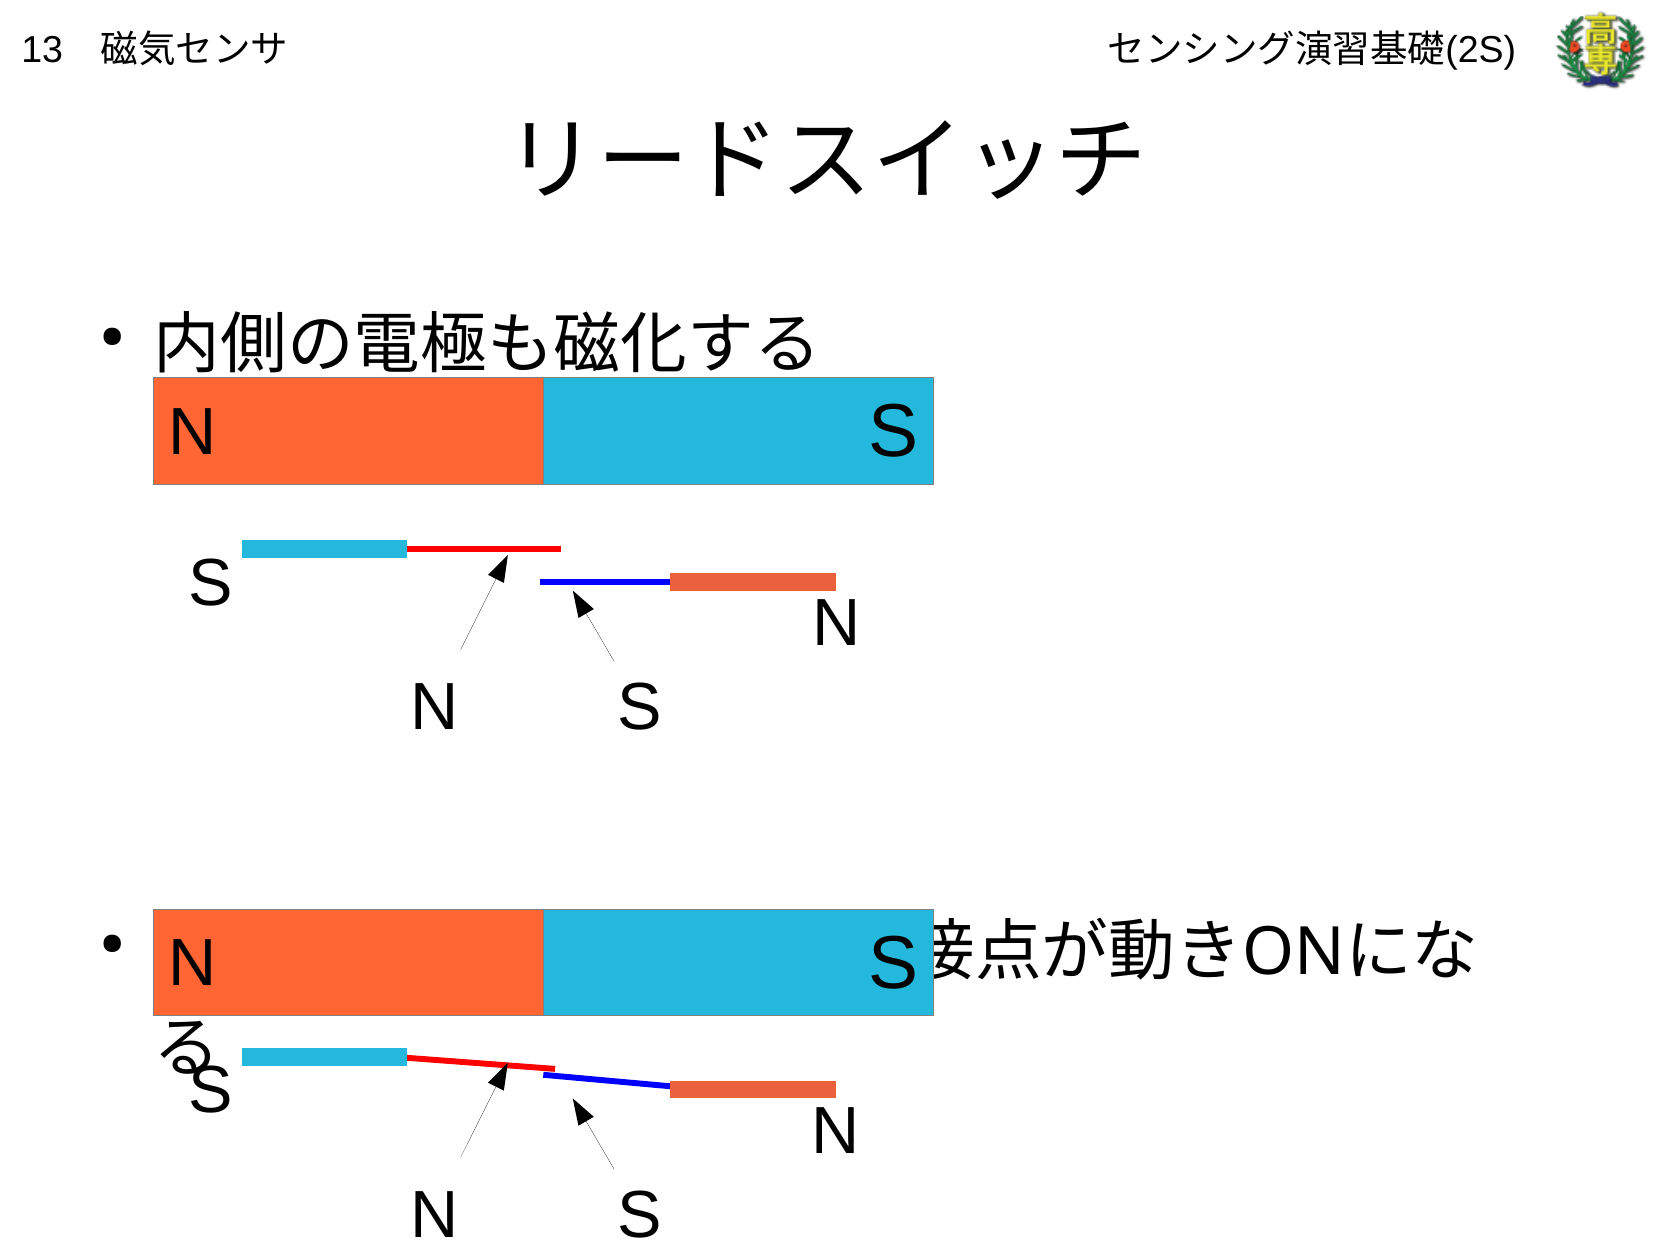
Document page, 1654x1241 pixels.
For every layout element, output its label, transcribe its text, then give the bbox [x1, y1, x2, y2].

text_box 13 磁気センサ [6, 11, 923, 75]
text_box N [395, 1169, 474, 1241]
text_box S [602, 661, 677, 752]
text_box N [395, 661, 474, 752]
text_box N [797, 1085, 876, 1199]
text_box N [797, 577, 876, 691]
text_box S [602, 1169, 677, 1241]
text_box S [543, 377, 934, 485]
text_box S [173, 537, 249, 627]
title リードスイッチ [82, 49, 1571, 257]
picture [1553, 2, 1650, 99]
text_box S [173, 1045, 248, 1135]
text_box センシング演習基礎(2S) [1077, 11, 1531, 75]
text_box N [153, 909, 543, 1016]
list 内側の電極も磁化する N極とS極が引き合うので接点が動きONになる [82, 290, 1538, 1010]
text_box S [543, 909, 934, 1016]
text_box N [153, 377, 543, 485]
